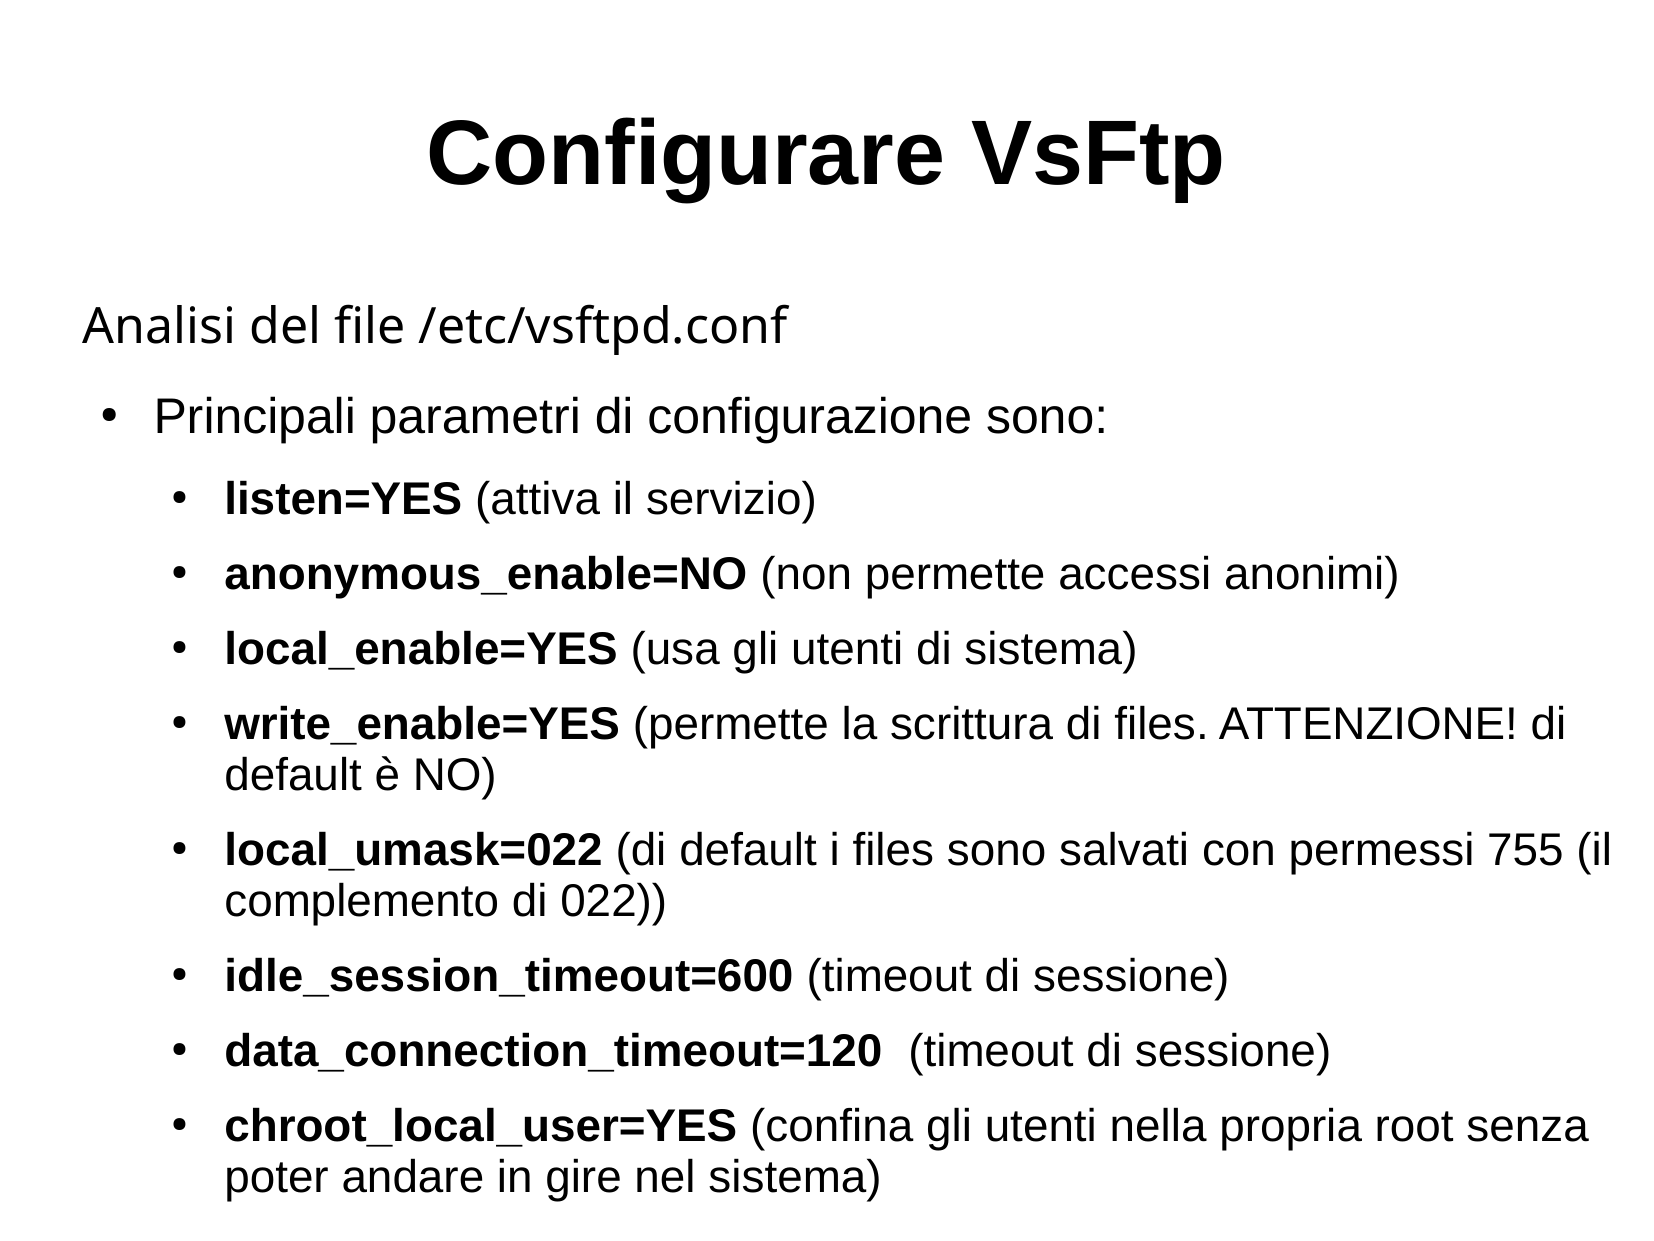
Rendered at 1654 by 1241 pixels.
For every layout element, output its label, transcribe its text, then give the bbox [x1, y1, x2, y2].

list Analisi del file /etc/vsftpd.conf Principali parametri di configurazione sono: listen=YES (attiva il servizio) anonymous_enable=NO (non permette accessi anonimi) local_enable=YES (usa gli utenti di sistema) write_enable=YES (permette la scrittura di files. ATTENZIONE! di default è NO) local_umask=022 (di default i files sono salvati con permessi 755 (il complemento di 022)) idle_session_timeout=600 (timeout di sessione) data_connection_timeout=120 (timeout di sessione) chroot_local_user=YES (confina gli utenti nella propria root senza poter andare in gire nel sistema) [82, 290, 1638, 1220]
title Configurare VsFtp [82, 49, 1571, 257]
